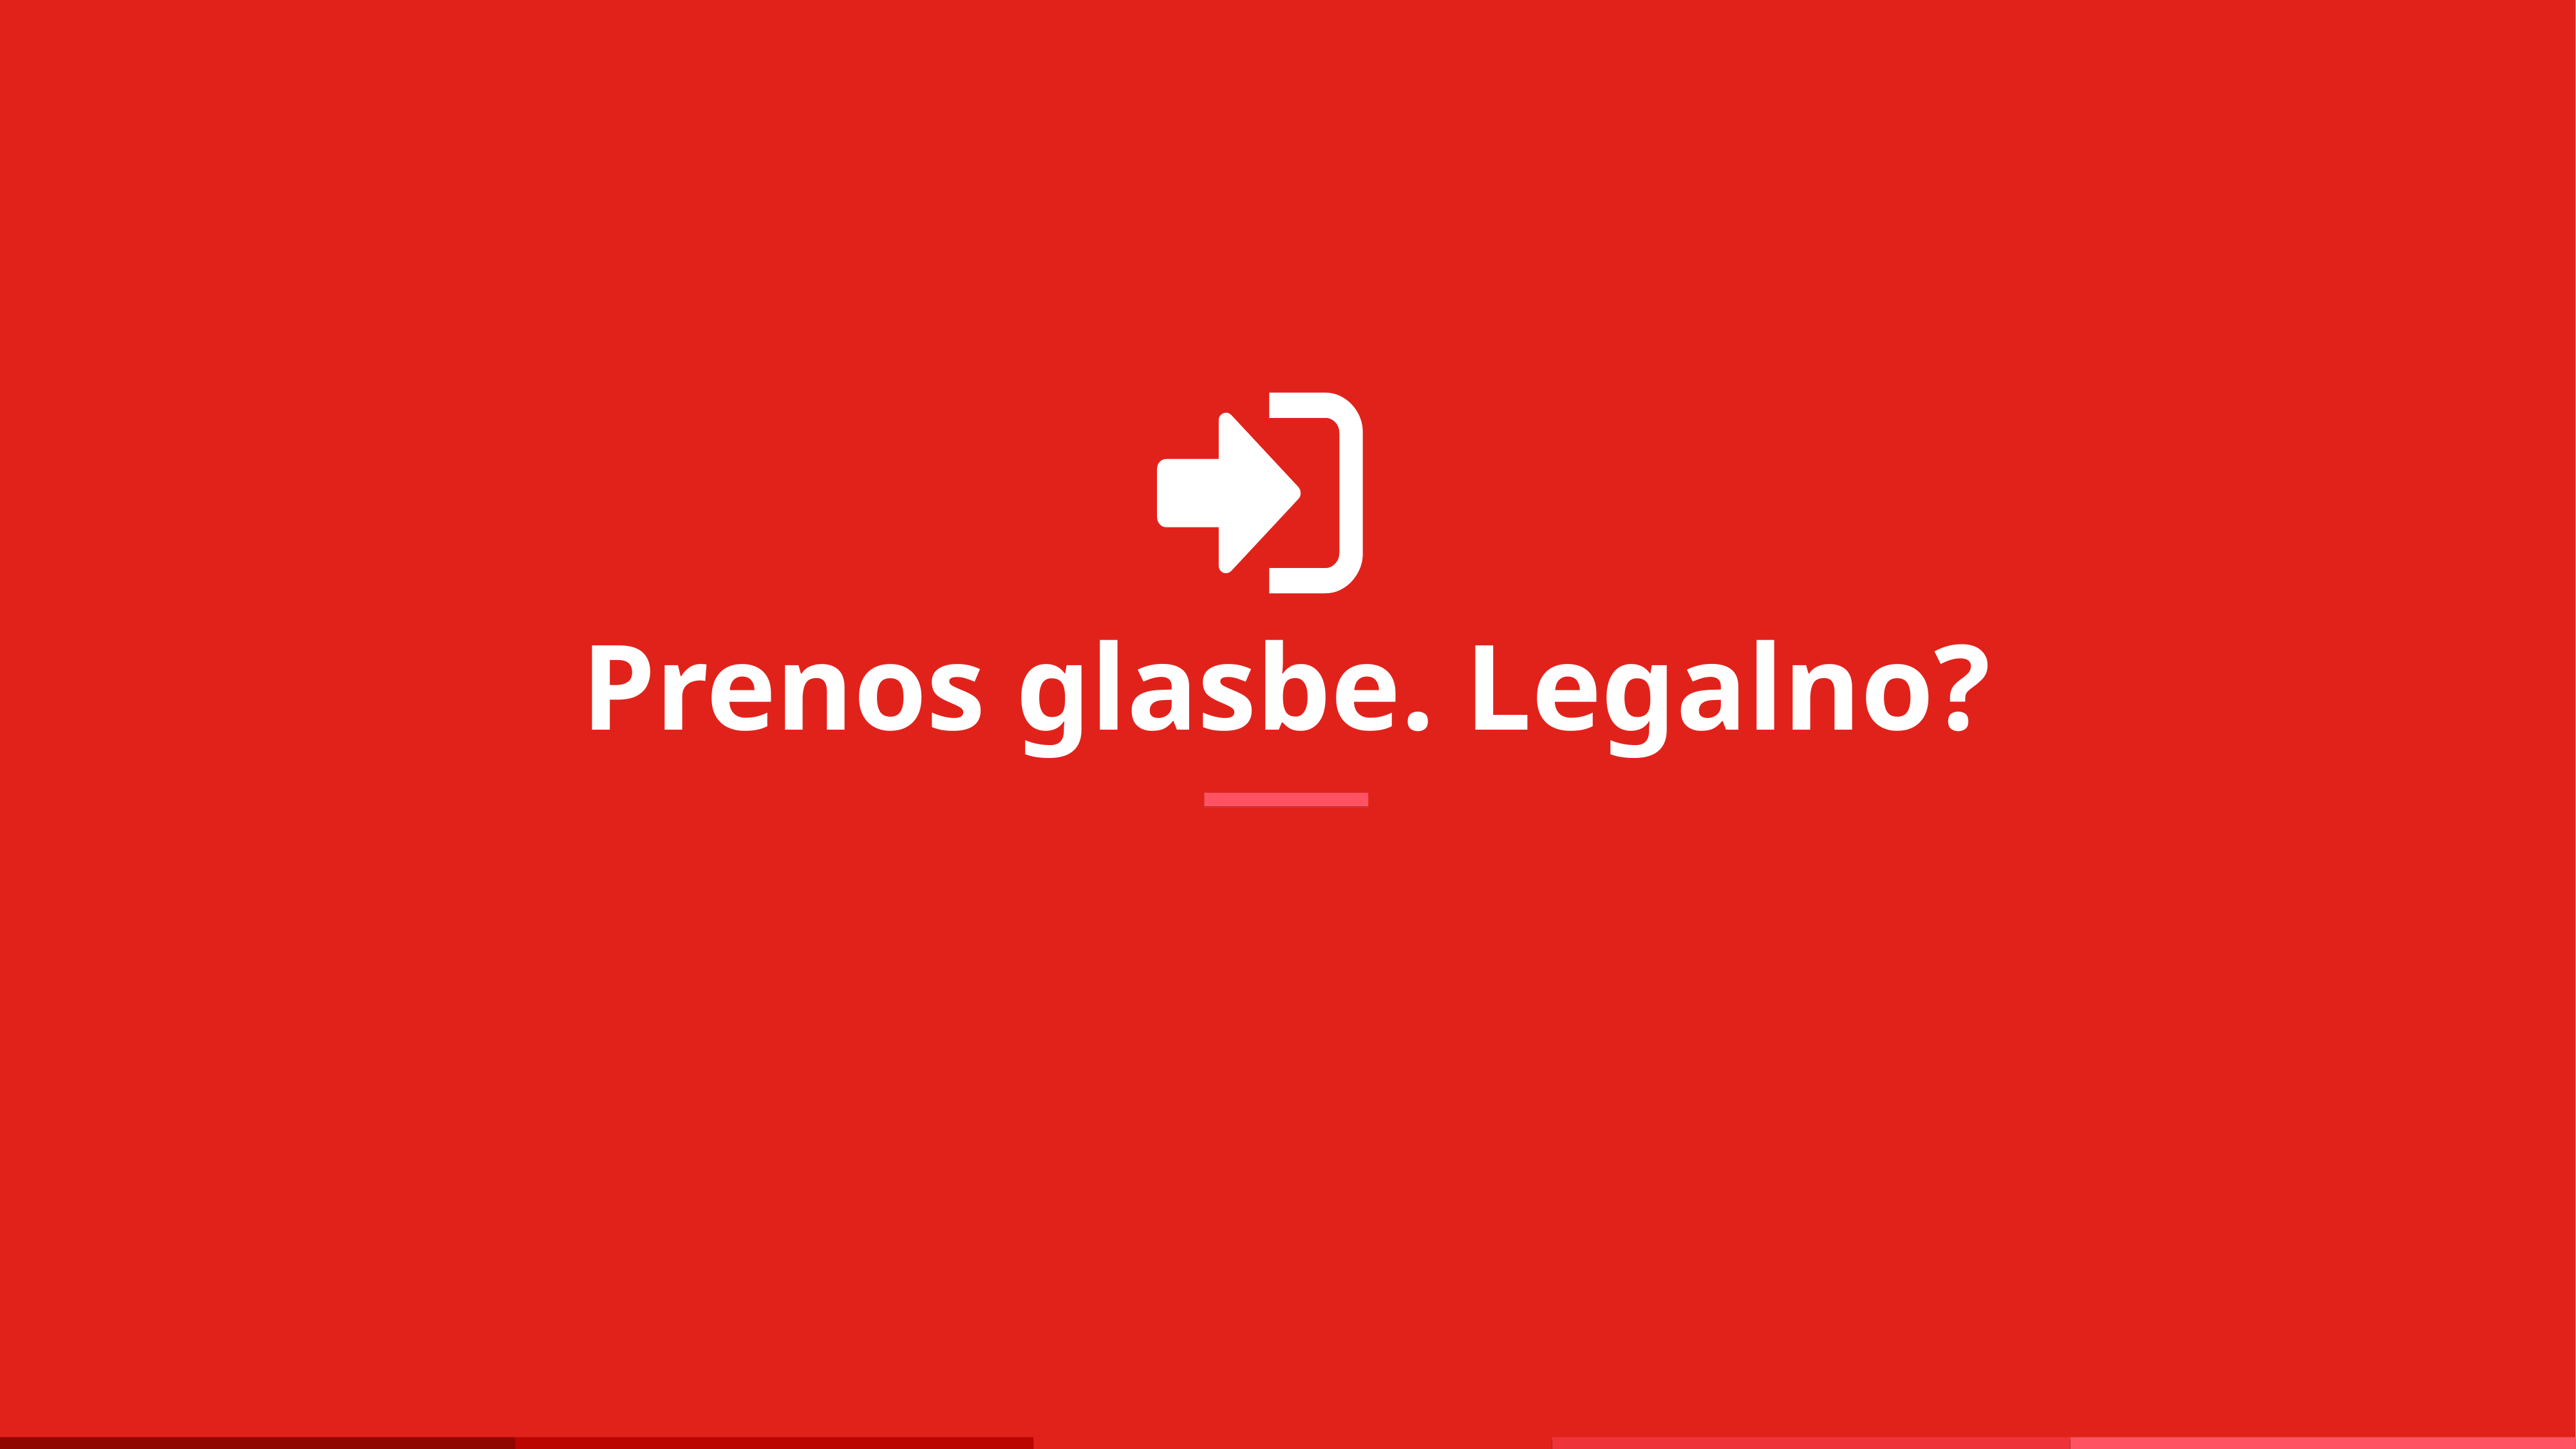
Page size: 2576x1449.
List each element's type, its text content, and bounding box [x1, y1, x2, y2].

text_box [1204, 793, 1369, 807]
text_box [1269, 392, 1363, 594]
text_box [1157, 412, 1301, 574]
text_box Prenos glasbe. Legalno? [381, 623, 2191, 880]
